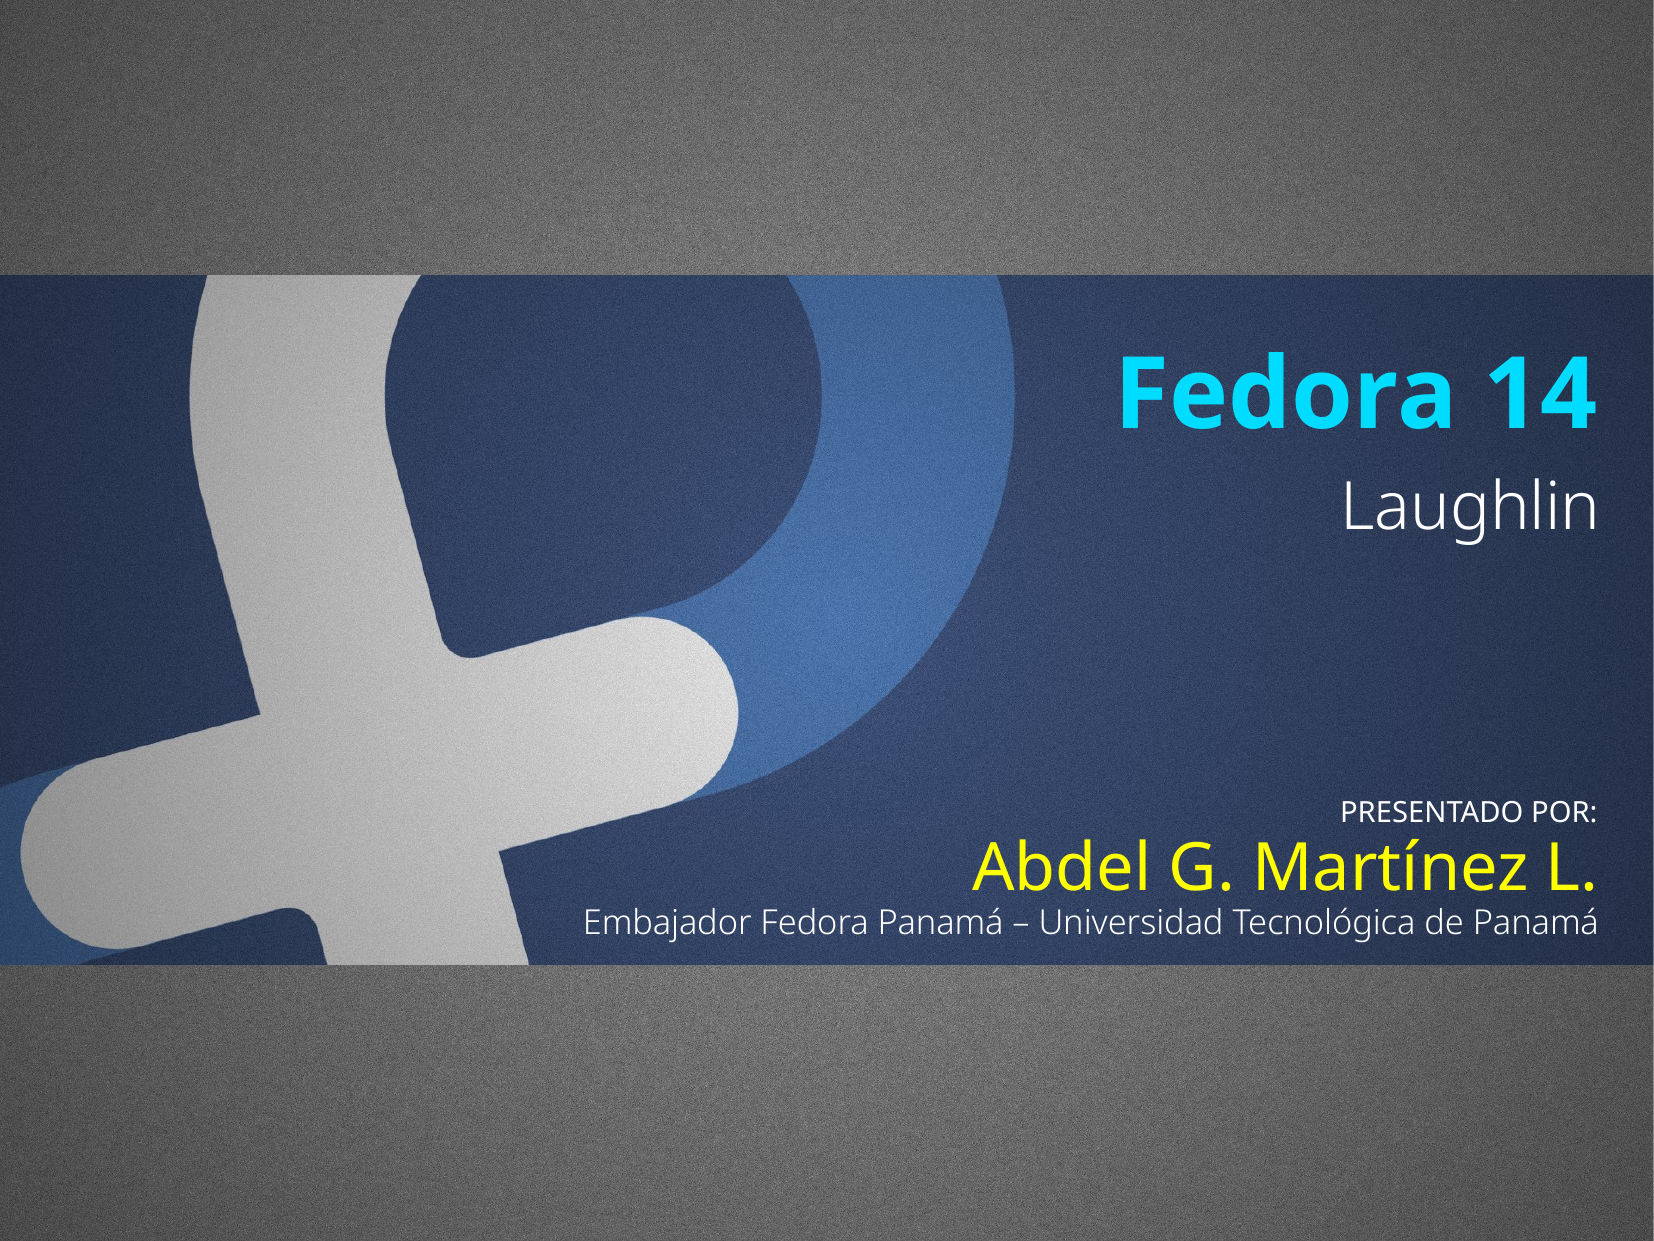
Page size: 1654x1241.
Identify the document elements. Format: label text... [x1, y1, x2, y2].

text_box PRESENTADO POR: [797, 784, 1613, 855]
picture [0, 0, 1654, 1241]
title Fedora 14 [248, 330, 1599, 449]
text_box Embajador Fedora Panamá – Universidad Tecnológica de Panamá [531, 885, 1615, 956]
subtitle Laughlin [442, 457, 1601, 621]
text_box Abdel G. Martínez L. [649, 820, 1615, 885]
